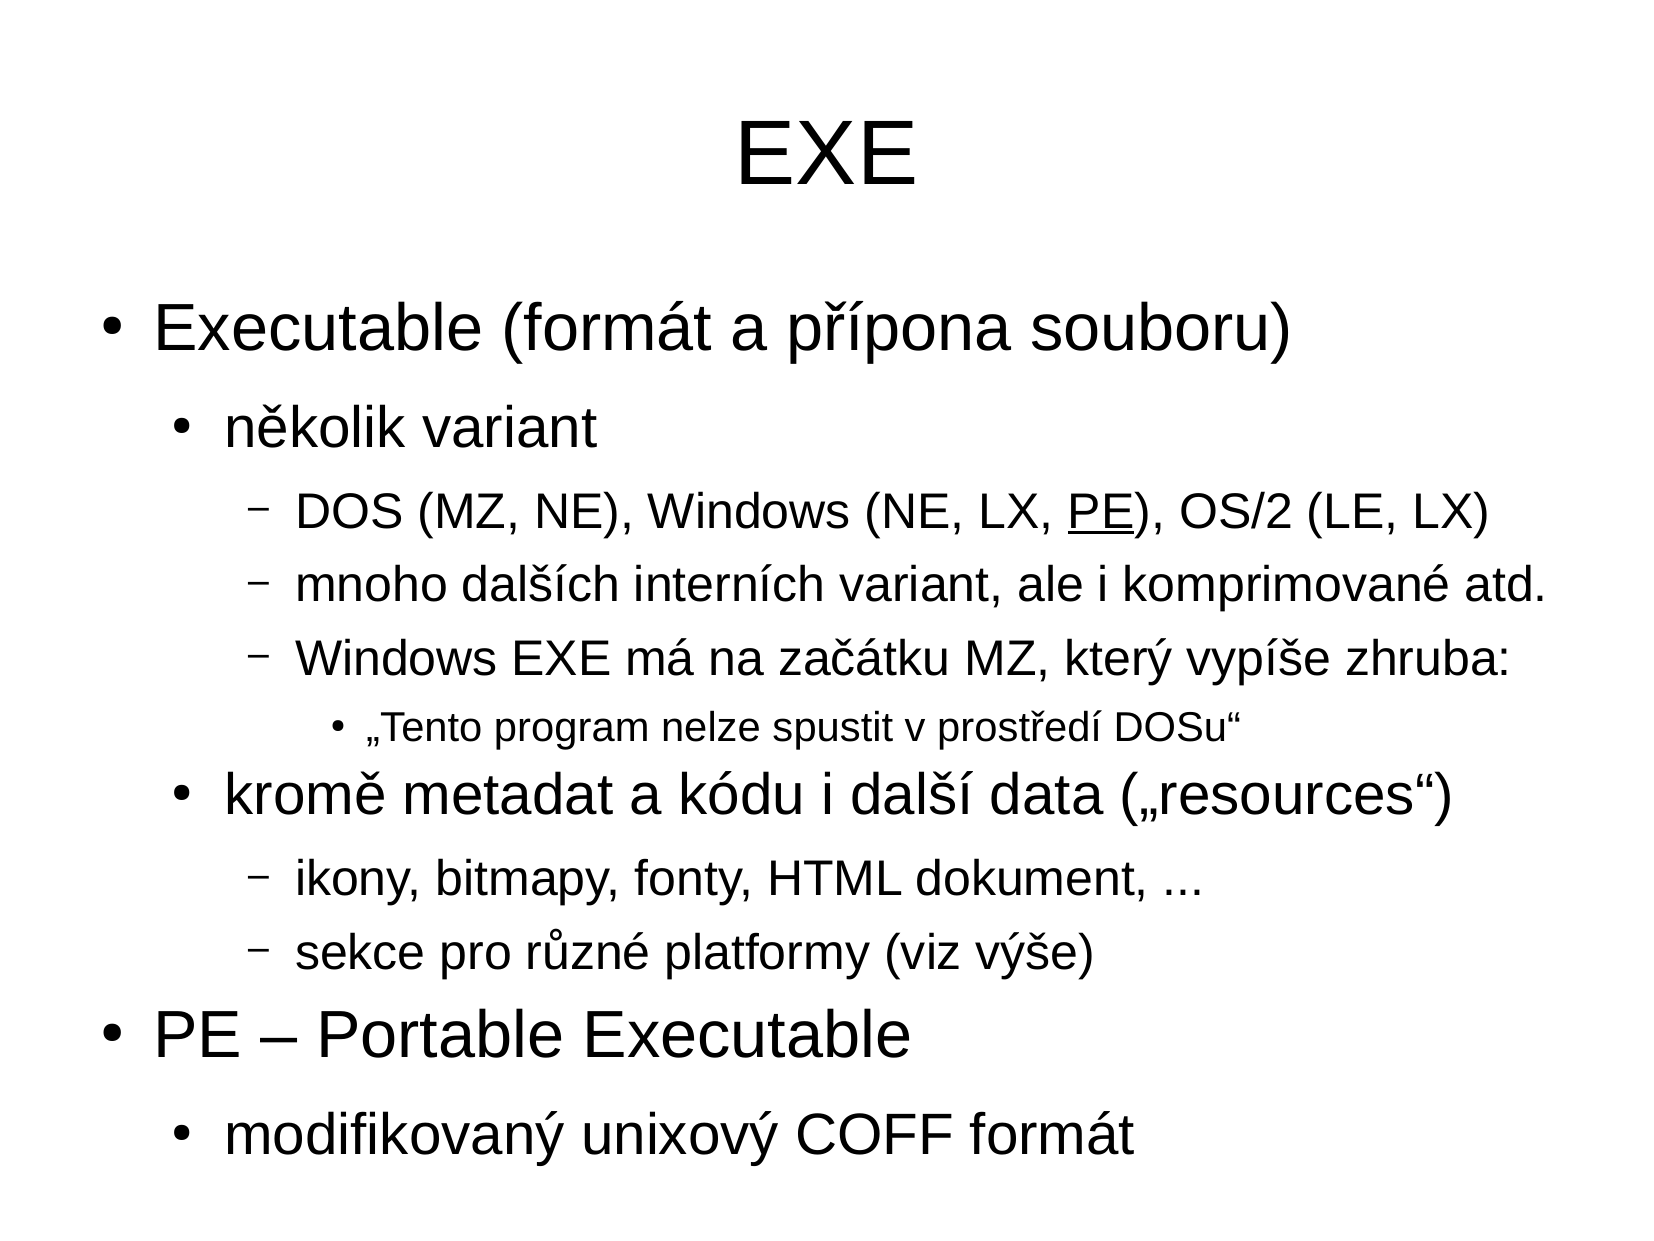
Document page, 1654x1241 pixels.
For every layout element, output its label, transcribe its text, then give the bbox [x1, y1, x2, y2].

title EXE [82, 56, 1571, 250]
list Executable (formát a přípona souboru) několik variant DOS (MZ, NE), Windows (NE, LX, PE), OS/2 (LE, LX) mnoho dalších interních variant, ale i komprimované atd. Windows EXE má na začátku MZ, který vypíše zhruba: „Tento program nelze spustit v prostředí DOSu“ kromě metadat a kódu i další data („resources“) ikony, bitmapy, fonty, HTML dokument, ... sekce pro různé platformy (viz výše) PE – Portable Executable modifikovaný unixový COFF formát [82, 290, 1571, 1167]
